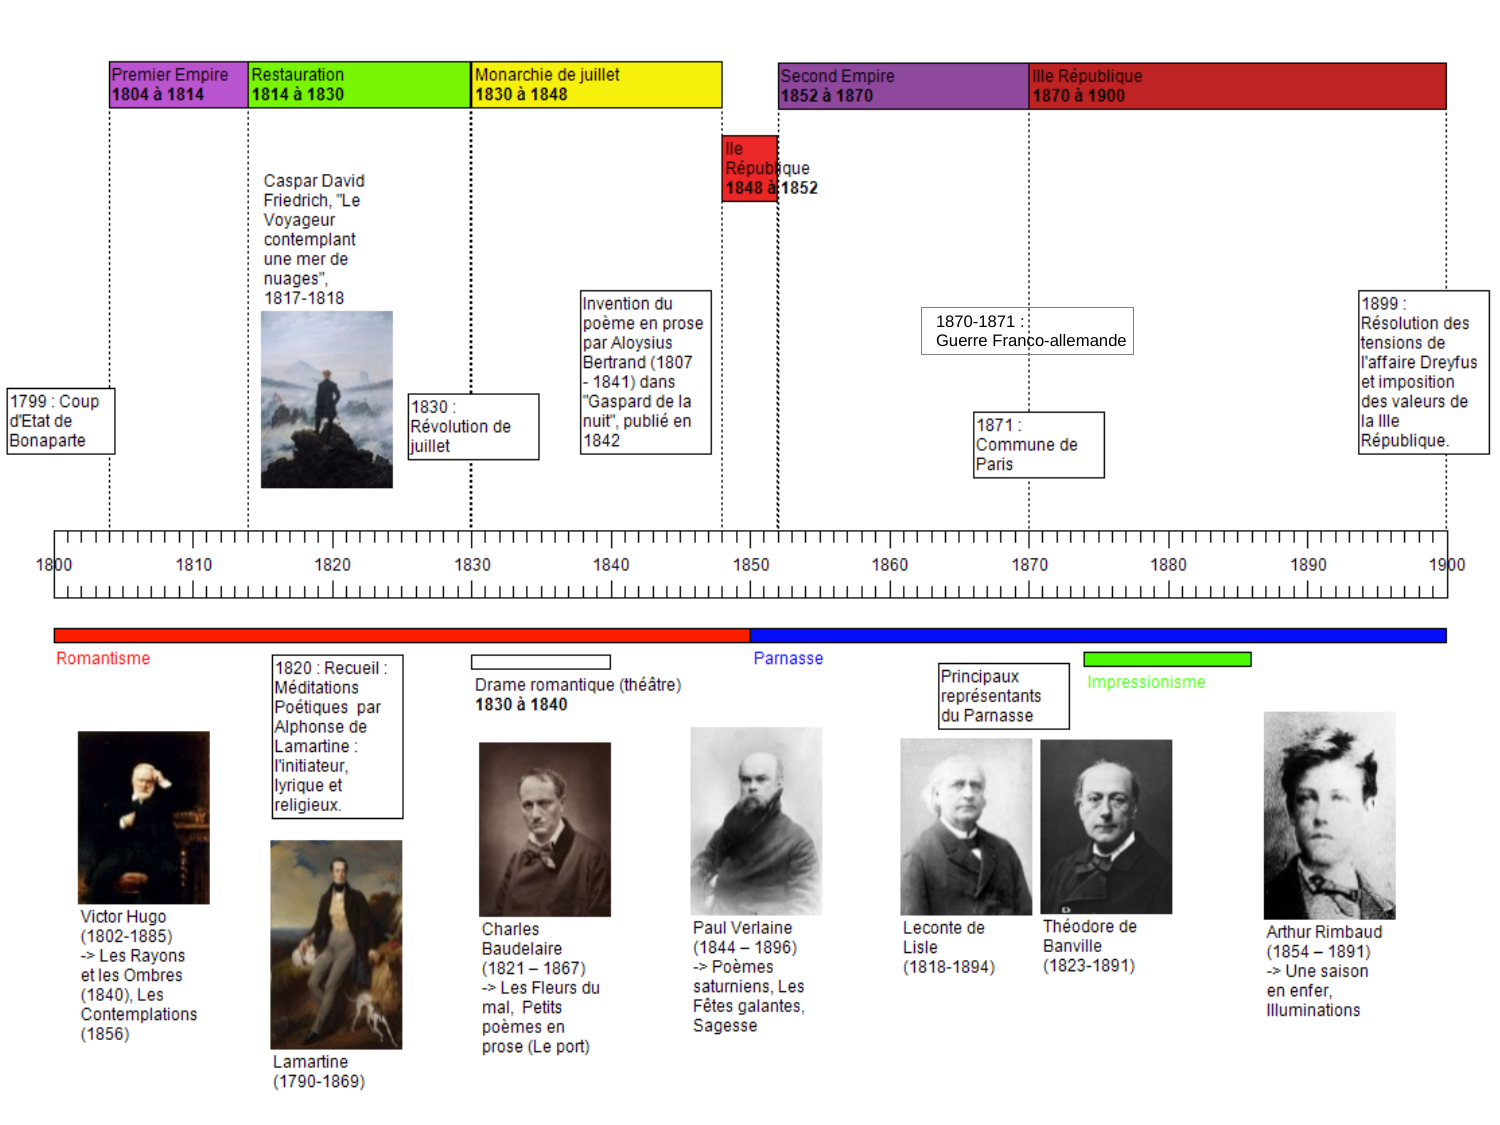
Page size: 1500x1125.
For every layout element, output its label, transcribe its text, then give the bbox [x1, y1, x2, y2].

picture [0, 11, 1500, 1114]
text_box 1870-1871 : Guerre Franco-allemande [921, 307, 1134, 355]
